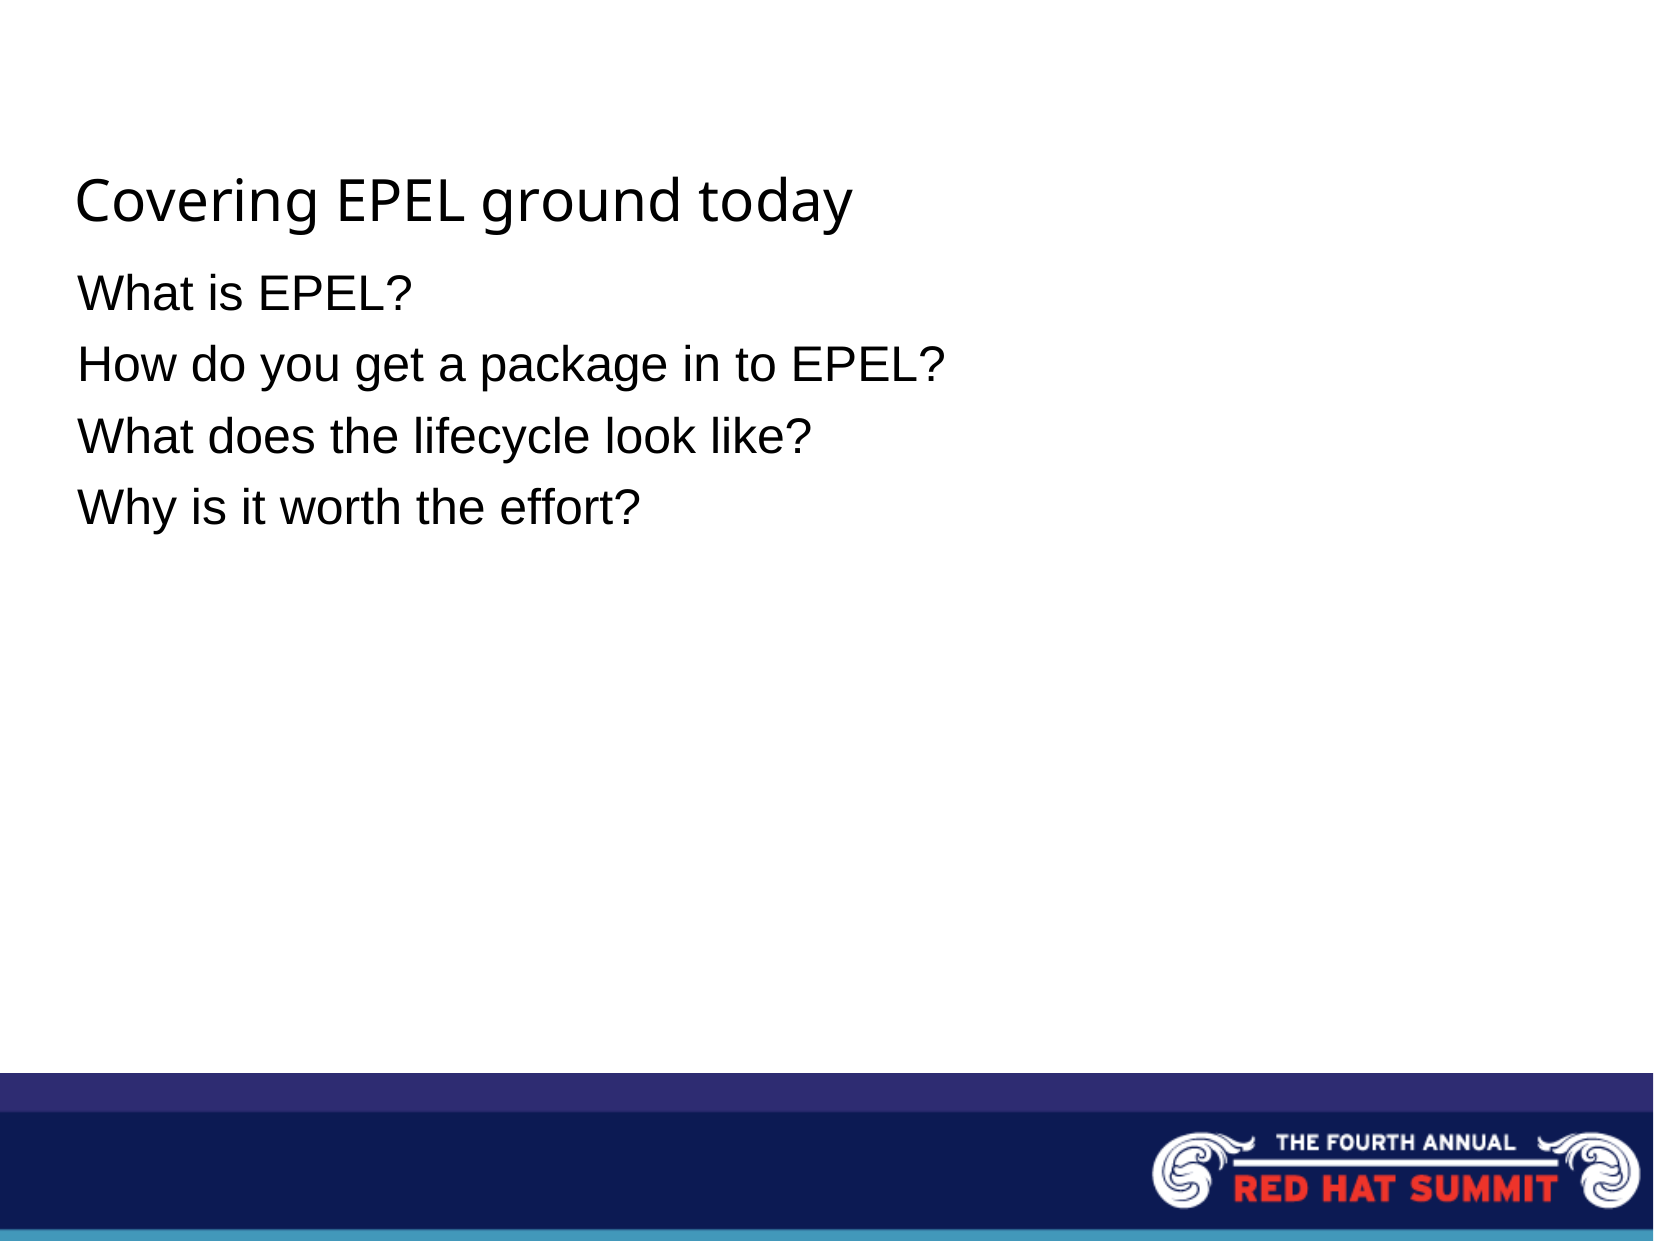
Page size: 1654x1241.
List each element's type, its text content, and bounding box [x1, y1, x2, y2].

picture [0, 1073, 1654, 1241]
list What is EPEL? How do you get a package in to EPEL? What does the lifecycle look like? Why is it worth the effort? [77, 264, 1500, 1174]
title Covering EPEL ground today [74, 140, 1506, 259]
